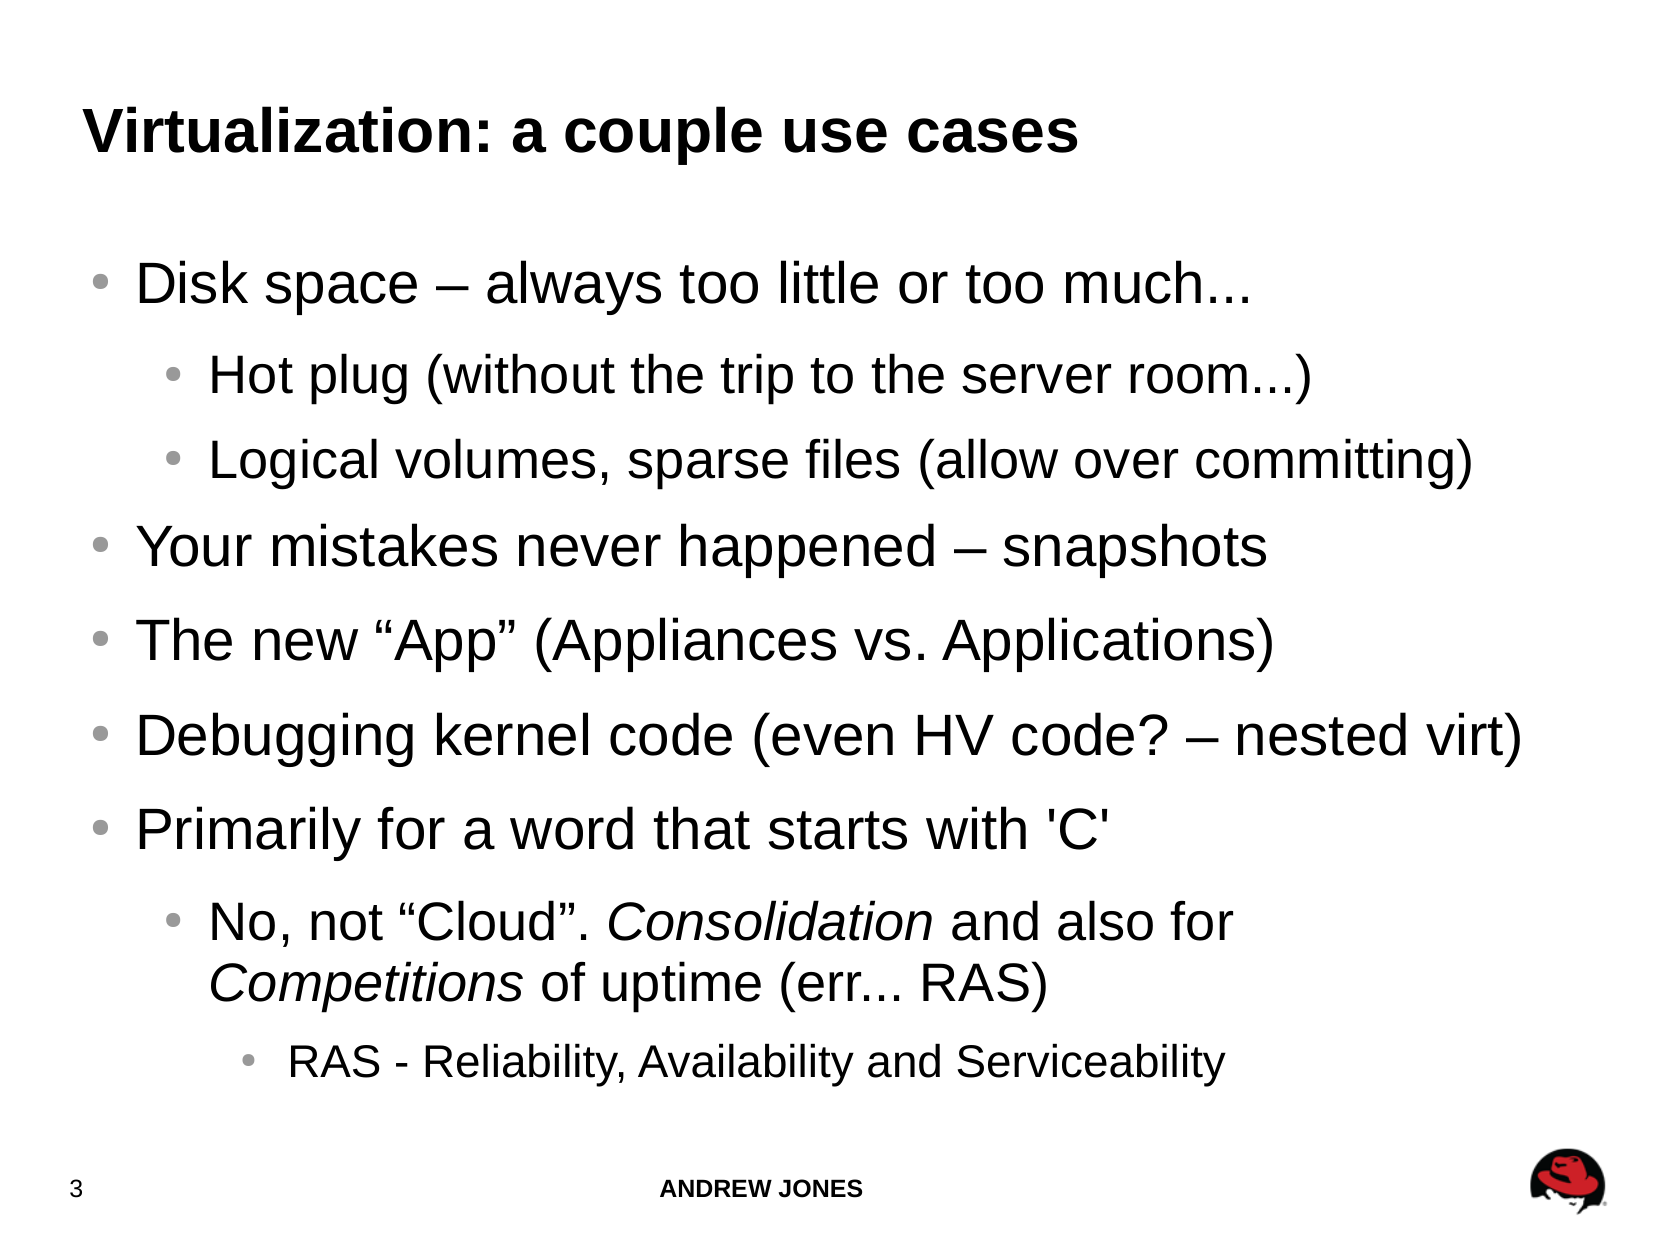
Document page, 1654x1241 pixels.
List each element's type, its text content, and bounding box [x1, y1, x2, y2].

picture [1529, 1146, 1613, 1224]
list Disk space – always too little or too much... Hot plug (without the trip to the server room...) Logical volumes, sparse files (allow over committing) Your mistakes never happened – snapshots The new “App” (Appliances vs. Applications) Debugging kernel code (even HV code? – nested virt) Primarily for a word that starts with 'C' No, not “Cloud”. Consolidation and also for Competitions of uptime (err... RAS) RAS - Reliability, Availability and Serviceability [75, 250, 1564, 1088]
title Virtualization: a couple use cases [82, 37, 1571, 226]
